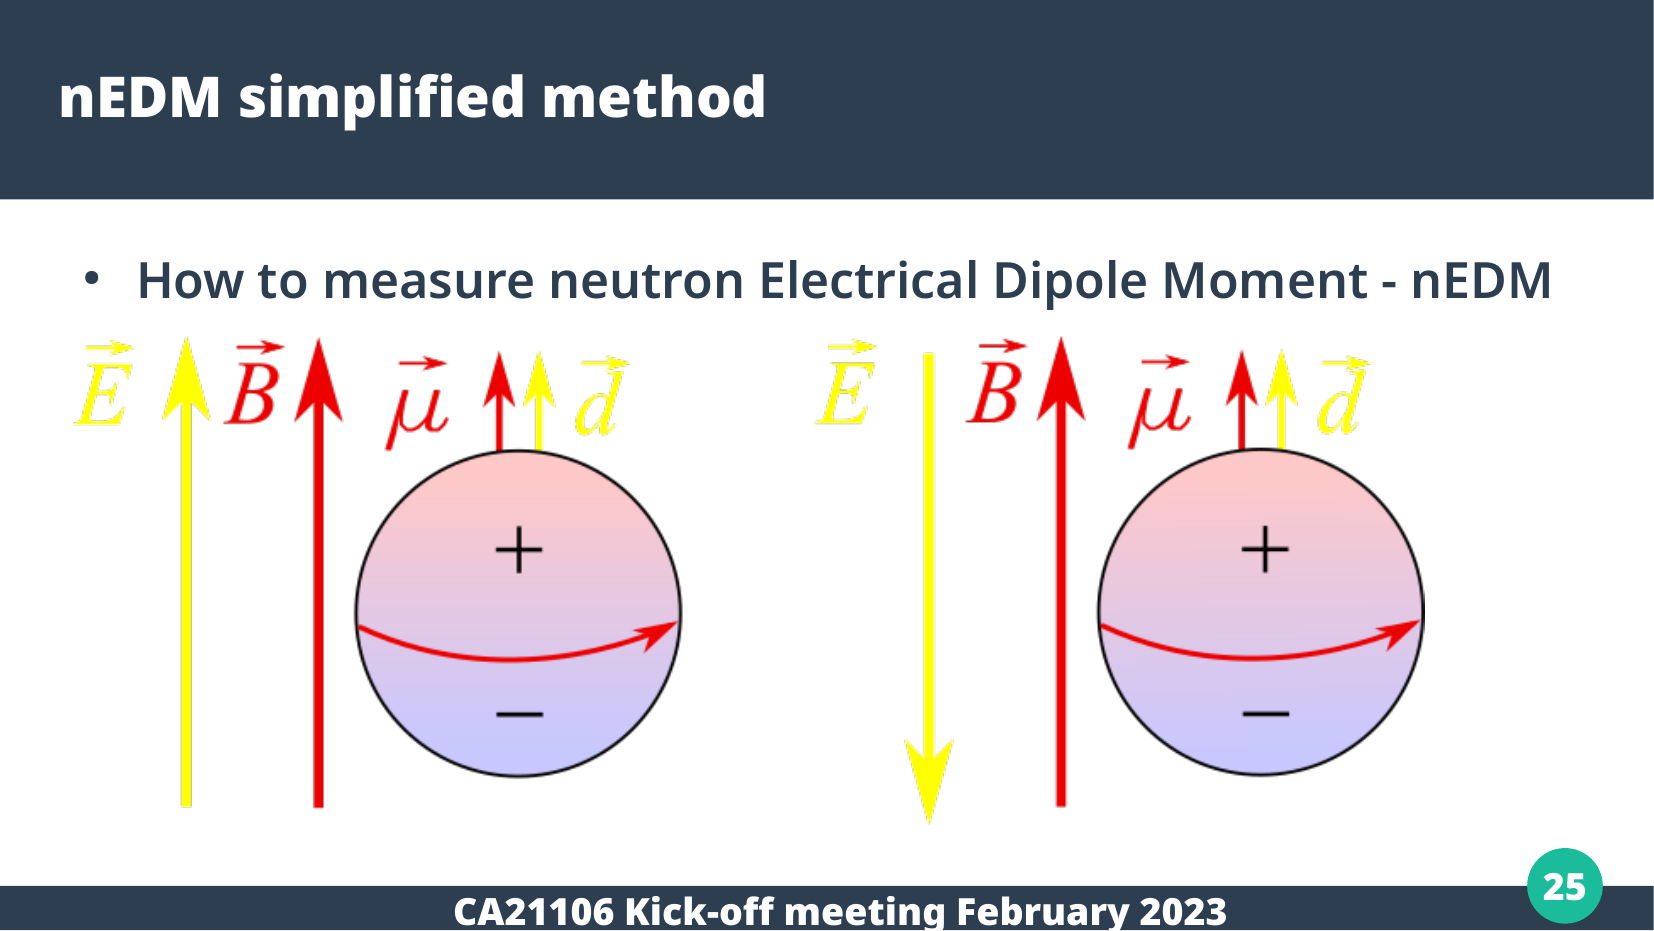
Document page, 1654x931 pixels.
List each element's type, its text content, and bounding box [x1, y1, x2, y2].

title nEDM simplified method [59, 37, 1595, 155]
picture [73, 336, 1425, 825]
list How to measure neutron Electrical Dipole Moment - nEDM [65, 244, 1601, 865]
